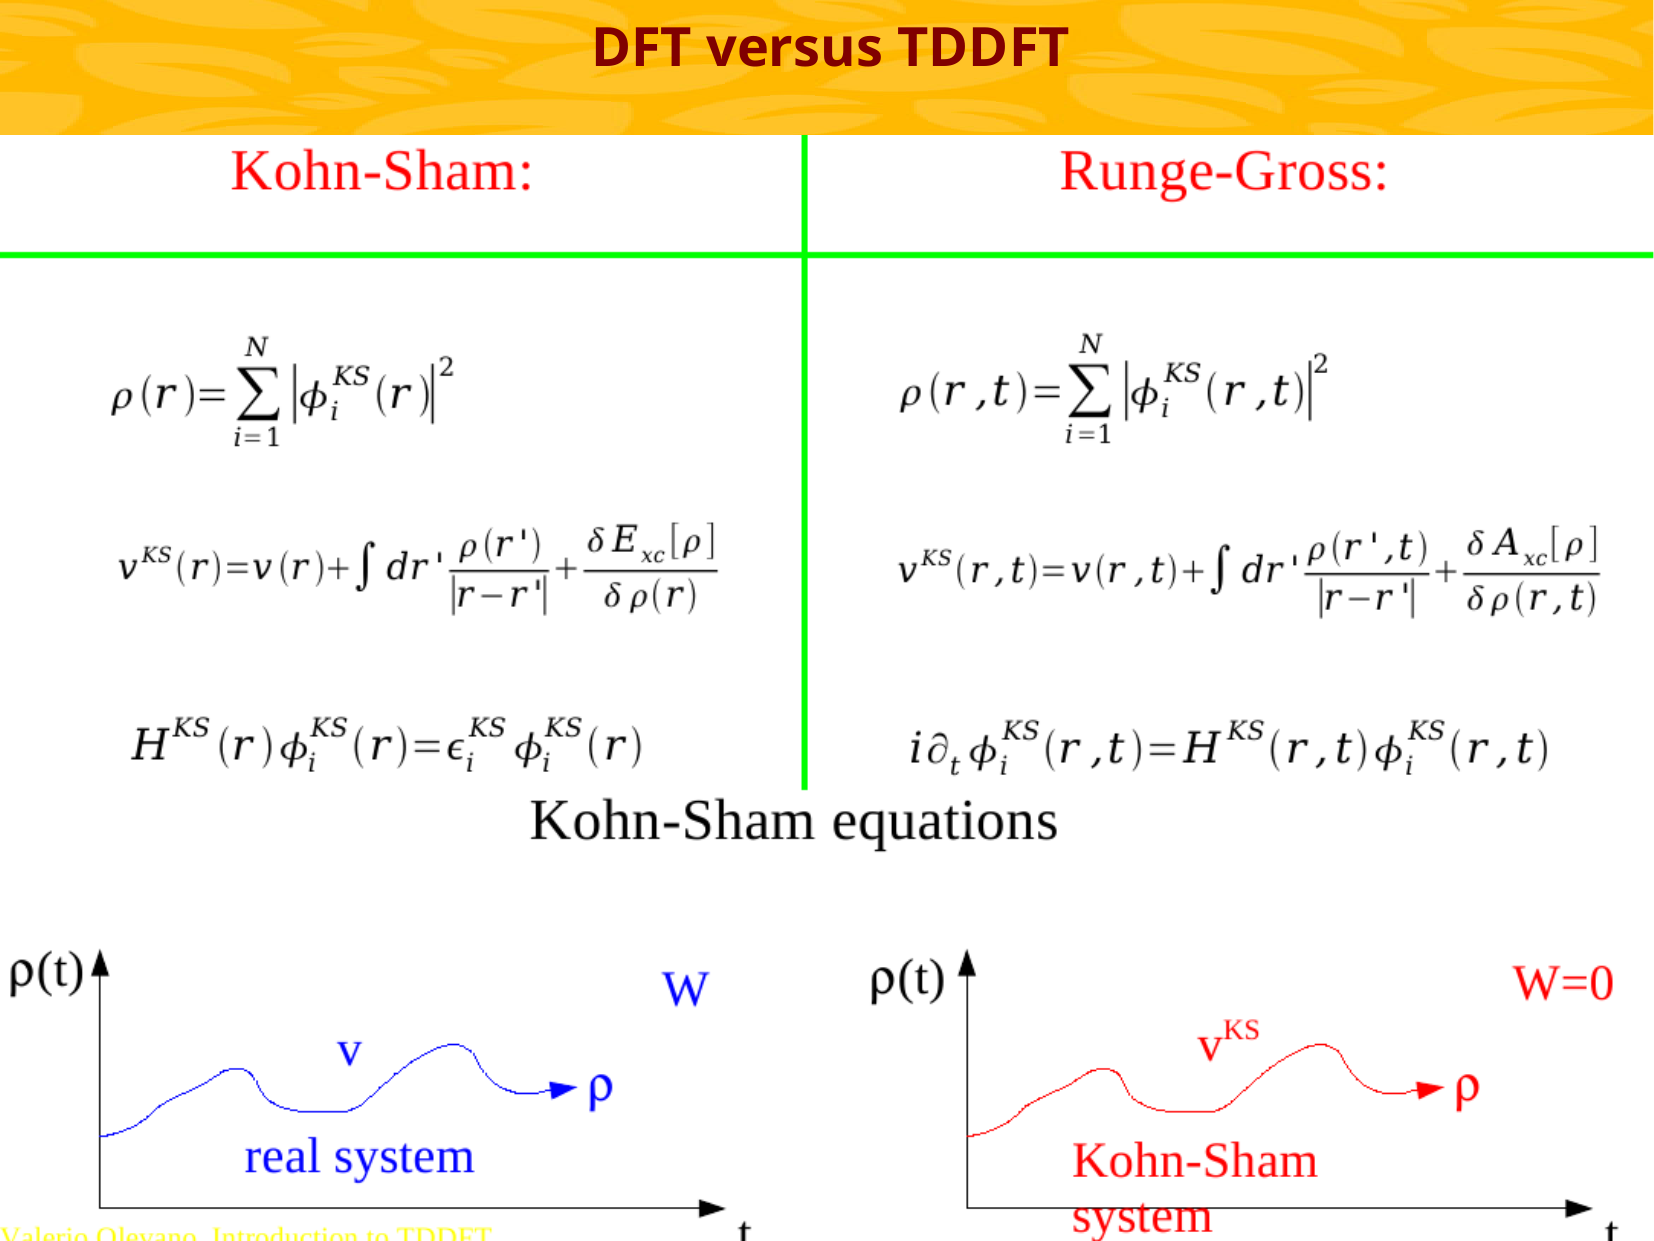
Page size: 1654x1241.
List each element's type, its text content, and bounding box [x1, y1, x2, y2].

text_box DFT versus TDDFT [398, 1, 1264, 106]
picture [0, 0, 1654, 1241]
